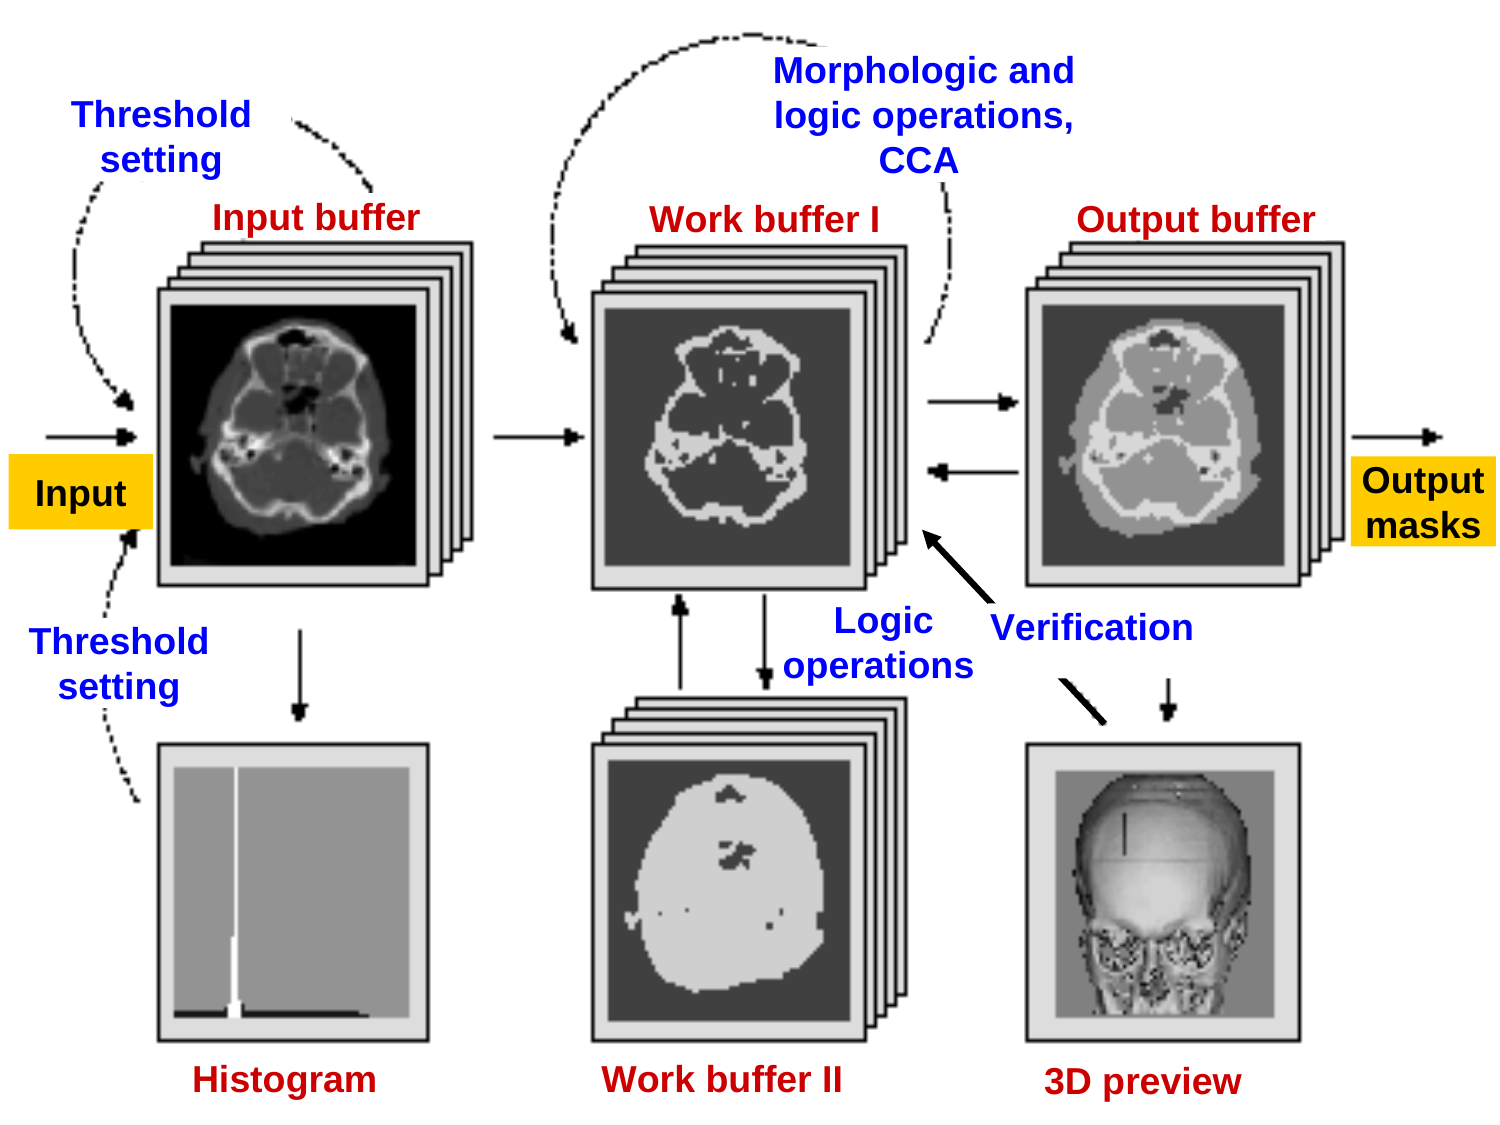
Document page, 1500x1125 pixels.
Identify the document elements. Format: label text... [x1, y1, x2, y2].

text_box 3D preview [1013, 1057, 1273, 1103]
text_box Input buffer [186, 193, 447, 239]
text_box Verification [987, 603, 1197, 721]
text_box Work buffer II [592, 1055, 853, 1101]
text_box Threshold setting [31, 90, 292, 182]
text_box Histogram [155, 1055, 415, 1101]
text_box Input [8, 454, 153, 530]
text_box Morphologic and logic operations, CCA [771, 46, 1078, 182]
text_box Logic operations [779, 596, 987, 687]
picture [0, 0, 1500, 1125]
text_box Output buffer [1066, 195, 1326, 241]
text_box Threshold setting [2, 617, 237, 709]
text_box Work buffer I [635, 195, 895, 241]
text_box Output masks [1350, 456, 1496, 547]
